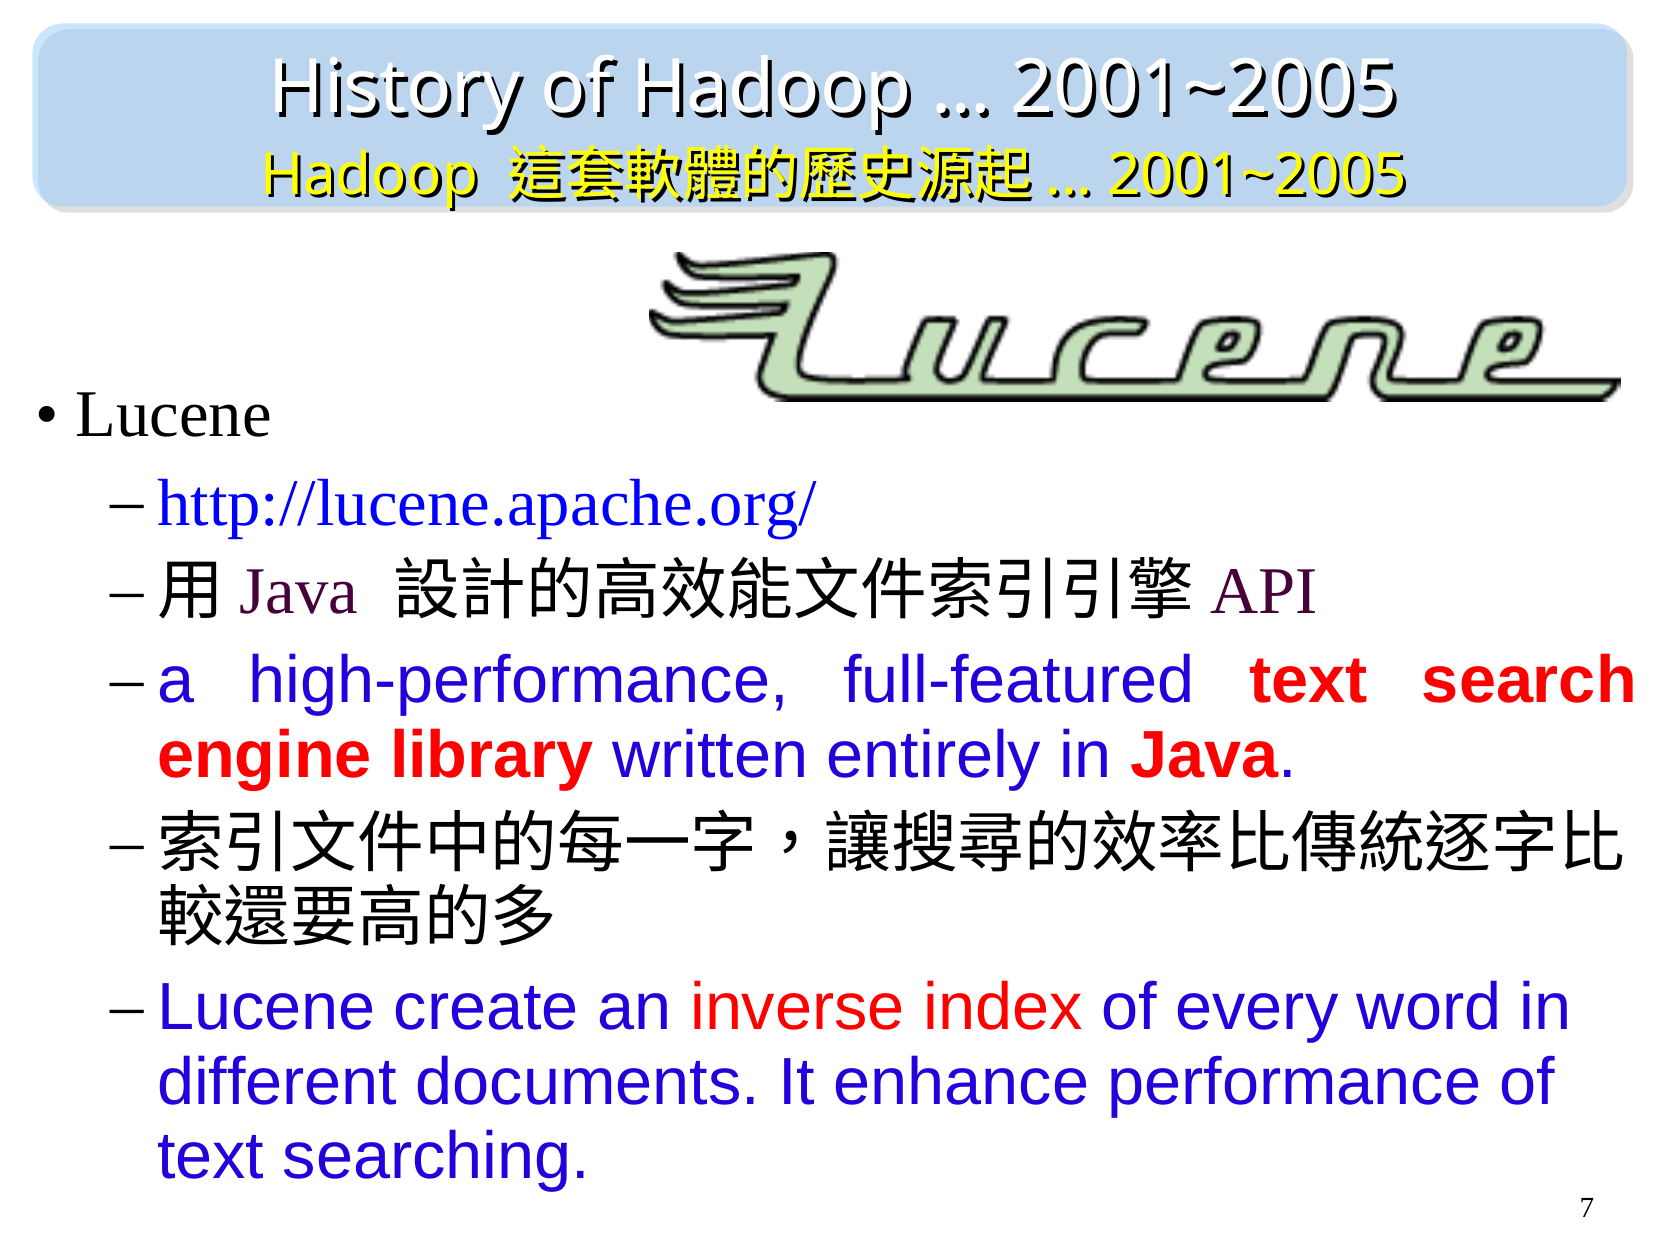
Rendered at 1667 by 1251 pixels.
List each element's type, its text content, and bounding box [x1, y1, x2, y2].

list • Lucene http://lucene.apache.org/ 用Java 設計的高效能文件索引引擎API a high-performance, full-featured text search engine library written entirely in Java. 索引文件中的每一字，讓搜尋的效率比傳統逐字比較還要高的多 Lucene create an inverse index of every word in different documents. It enhance performance of text searching. [35, 371, 1638, 1210]
text_box [32, 23, 1628, 207]
picture [649, 252, 1621, 402]
title History of Hadoop … 2001~2005 Hadoop 這套軟體的歷史源起... 2001~2005 [124, 24, 1542, 210]
